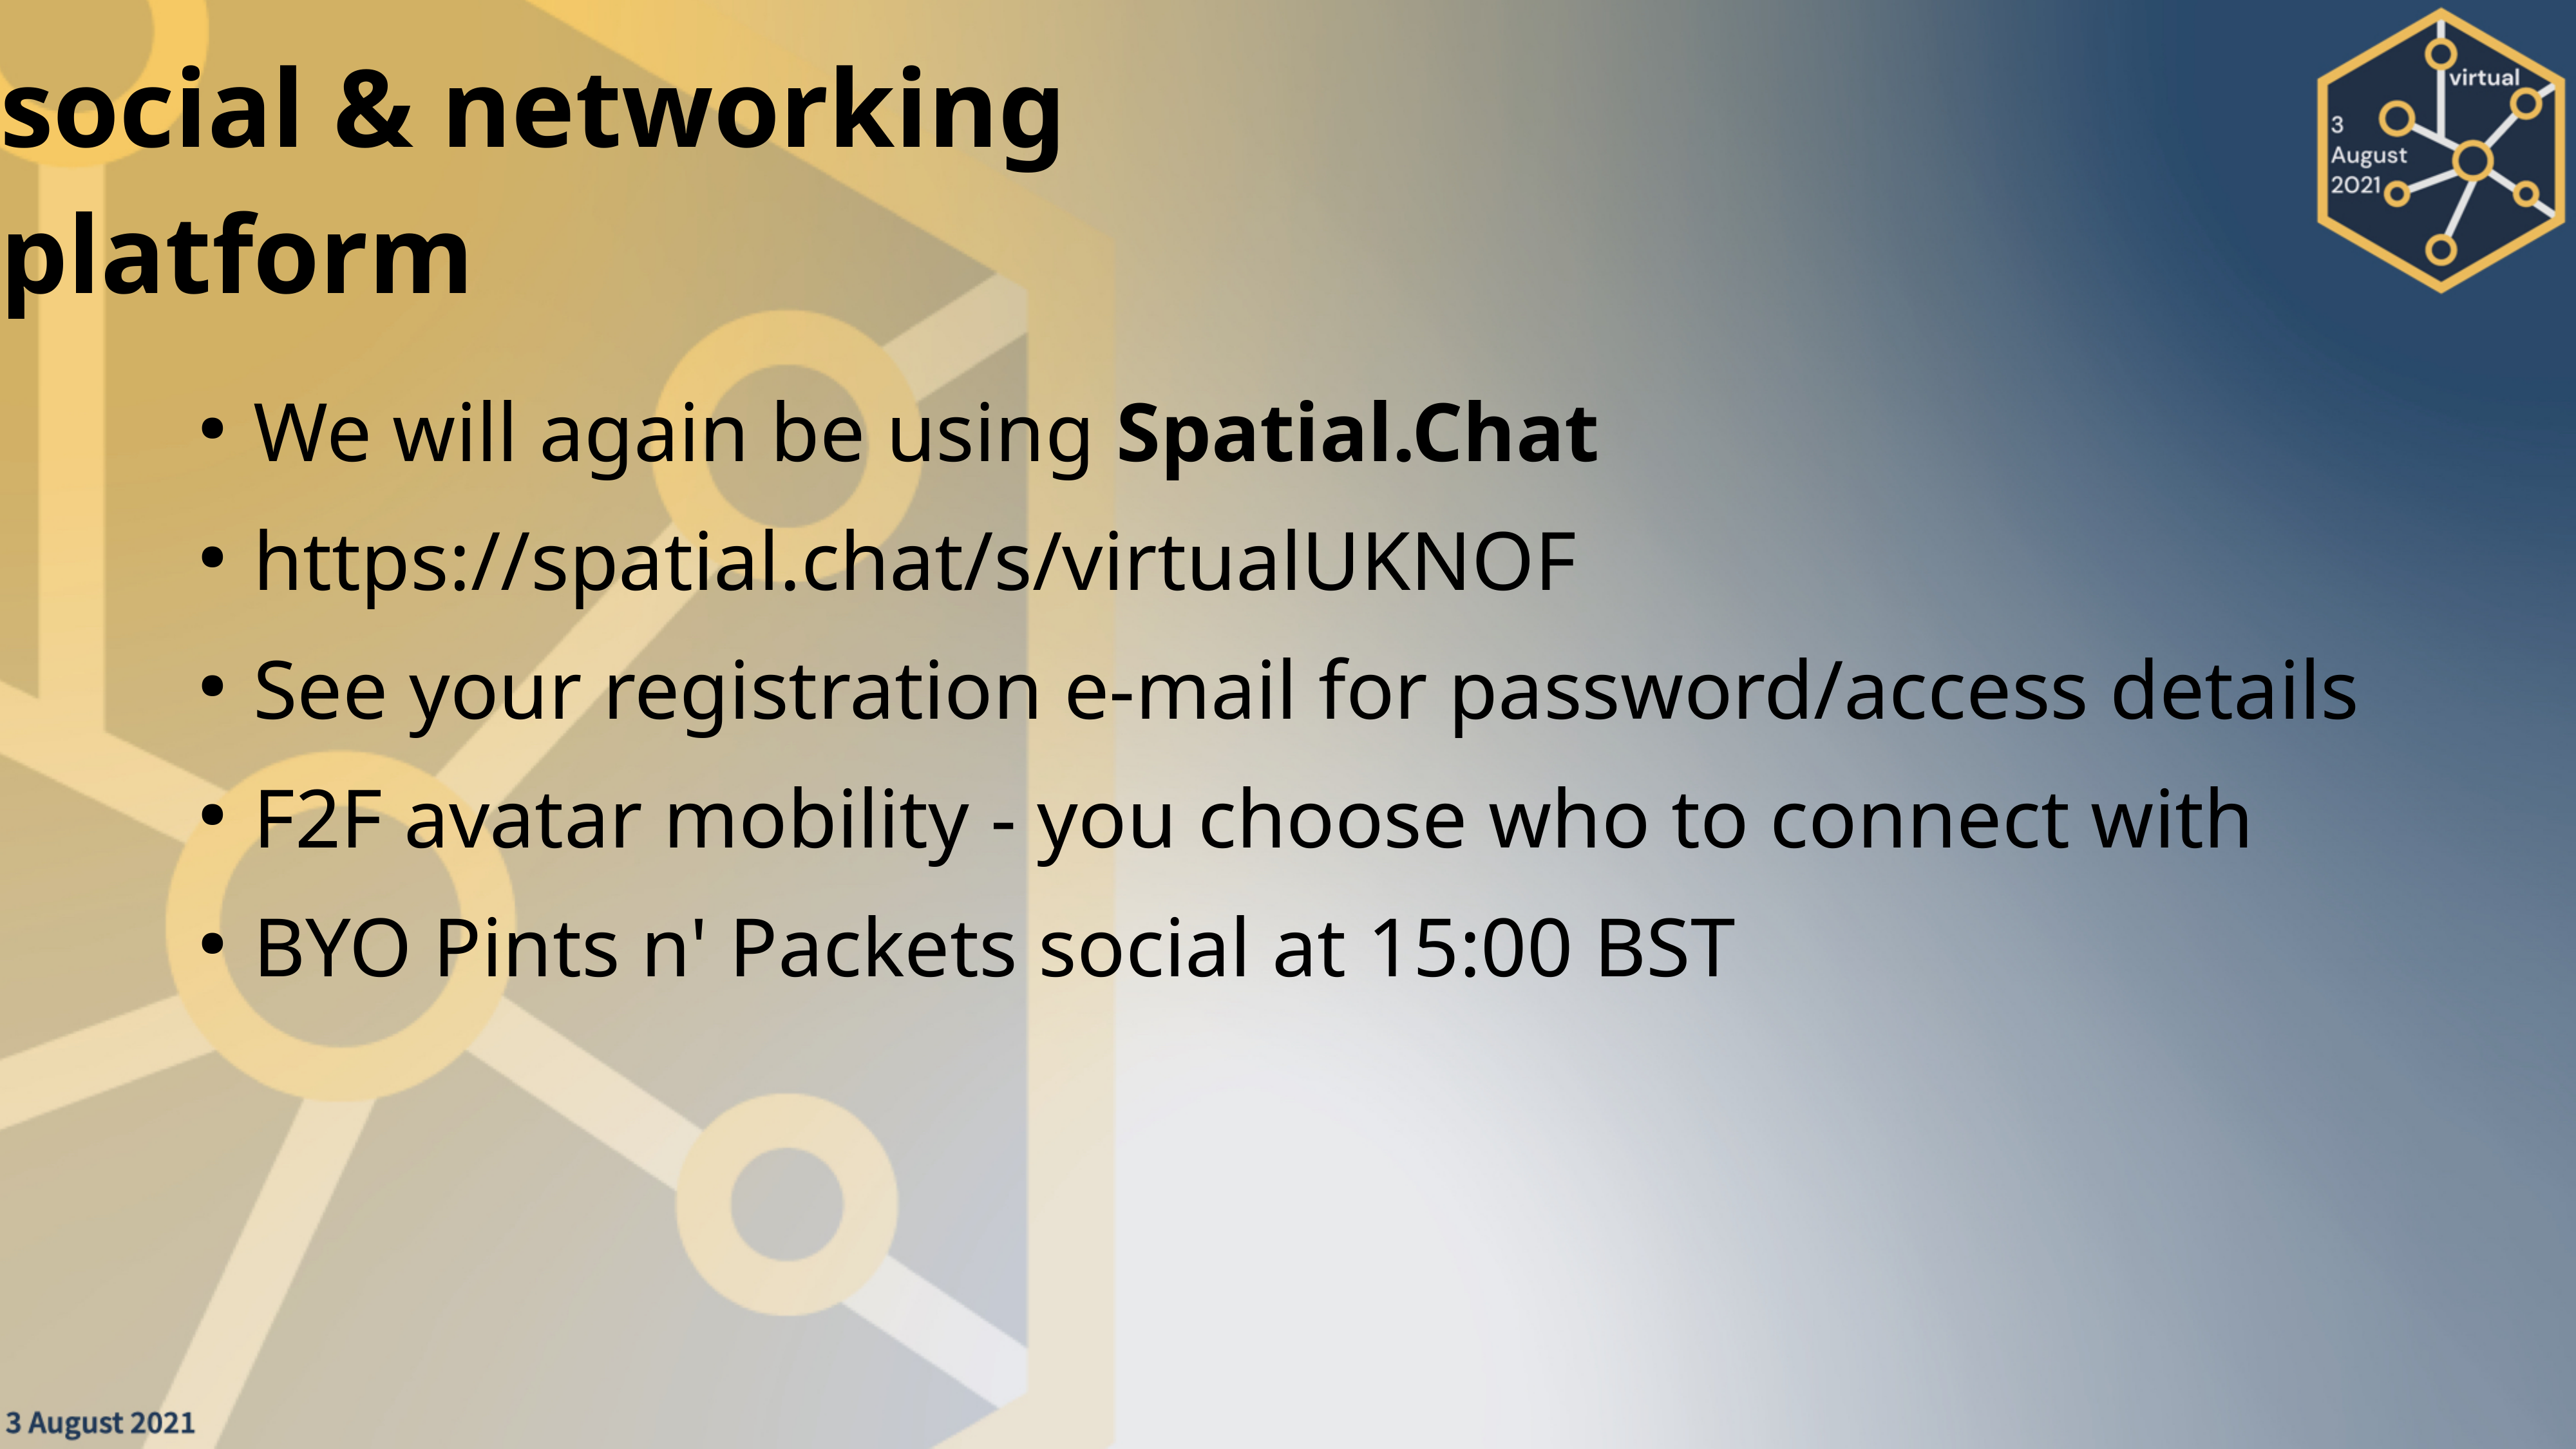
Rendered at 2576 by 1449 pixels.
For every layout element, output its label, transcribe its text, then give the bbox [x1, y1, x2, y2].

title social & networking platform [0, 0, 1440, 381]
list We will again be using Spatial.Chat https://spatial.chat/s/virtualUKNOF See your registration e-mail for password/access details F2F avatar mobility - you choose who to connect with BYO Pints n' Packets social at 15:00 BST [186, 375, 2389, 1226]
picture [0, 0, 2576, 1449]
